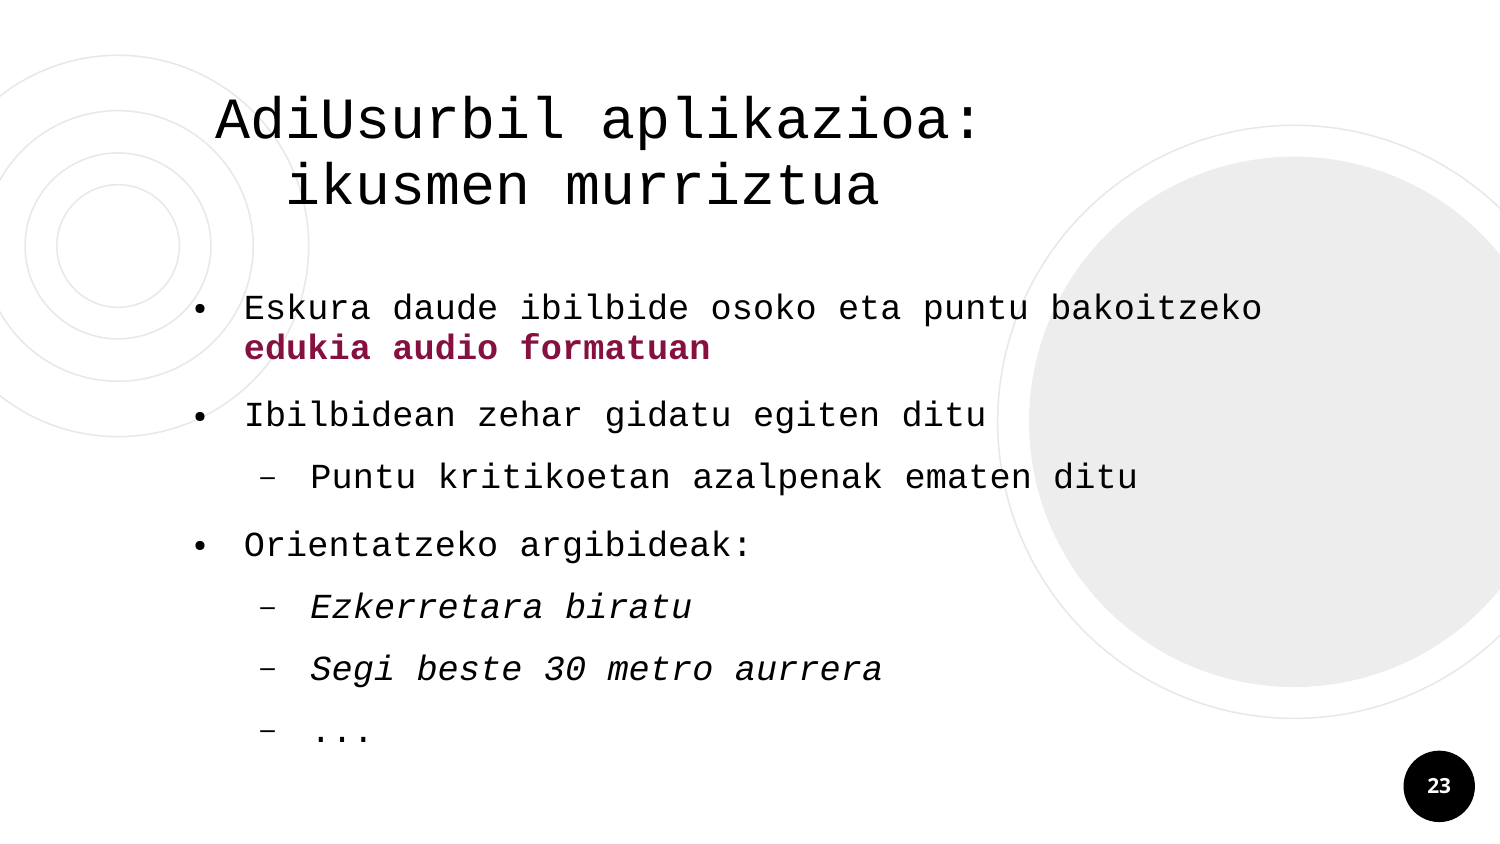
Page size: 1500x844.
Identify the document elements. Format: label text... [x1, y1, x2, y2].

list Eskura daude ibilbide osoko eta puntu bakoitzeko edukia audio formatuan Ibilbidean zehar gidatu egiten ditu Puntu kritikoetan azalpenak ematen ditu Orientatzeko argibideak: Ezkerretara biratu Segi beste 30 metro aurrera ... [177, 290, 1359, 756]
text_box AdiUsurbil aplikazioa: ikusmen murriztua [200, 82, 1335, 230]
text_box <zenbakia> [1403, 750, 1475, 823]
